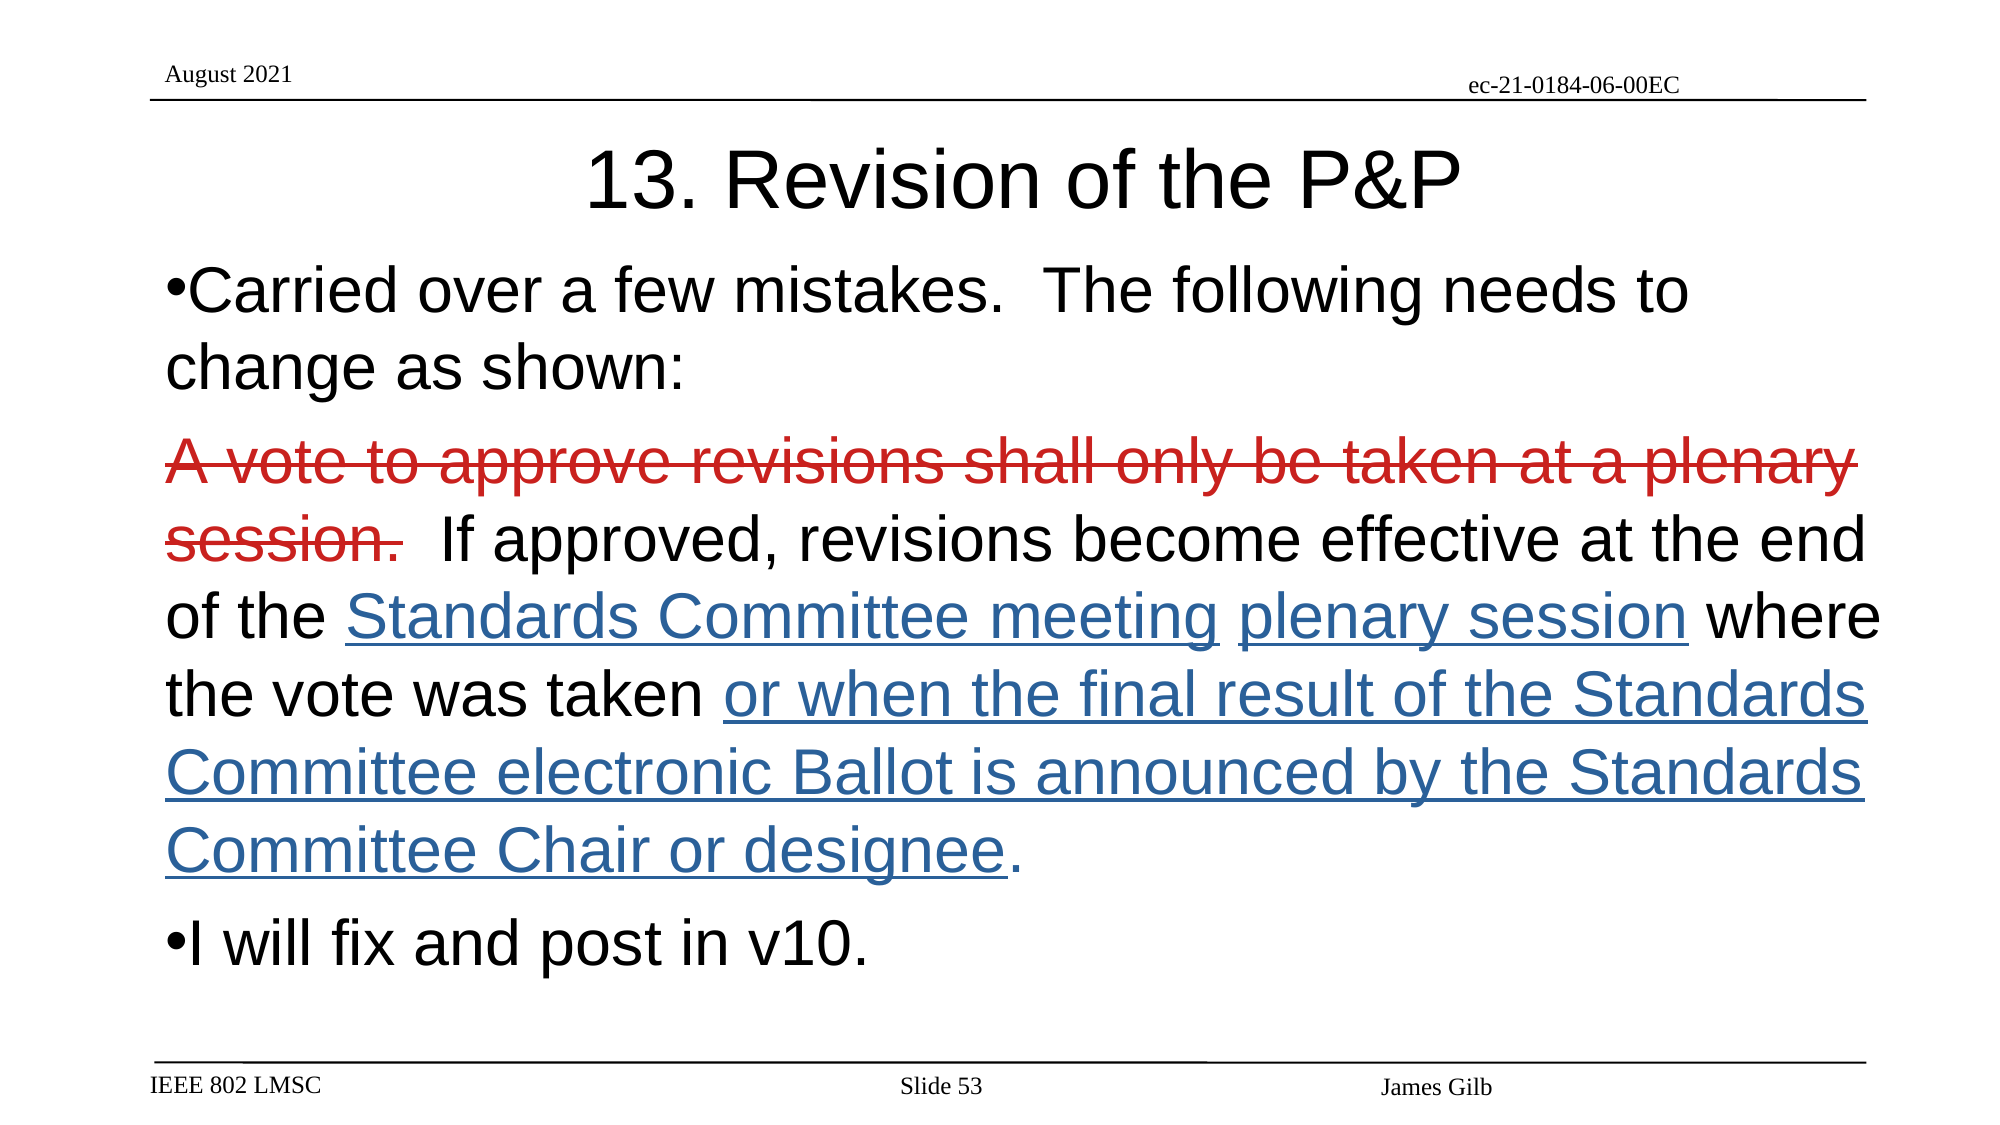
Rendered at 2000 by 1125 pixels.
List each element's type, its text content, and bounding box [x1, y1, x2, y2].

title 13. Revision of the P&P [149, 112, 1900, 238]
list Carried over a few mistakes. The following needs to change as shown: A vote to approve revisions shall only be taken at a plenary session. If approved, revisions become effective at the end of the Standards Committee meeting plenary session where the vote was taken or when the final result of the Standards Committee electronic Ballot is announced by the Standards Committee Chair or designee. I will fix and post in v10. [150, 239, 1900, 1051]
text_box Slide [799, 1069, 1083, 1108]
